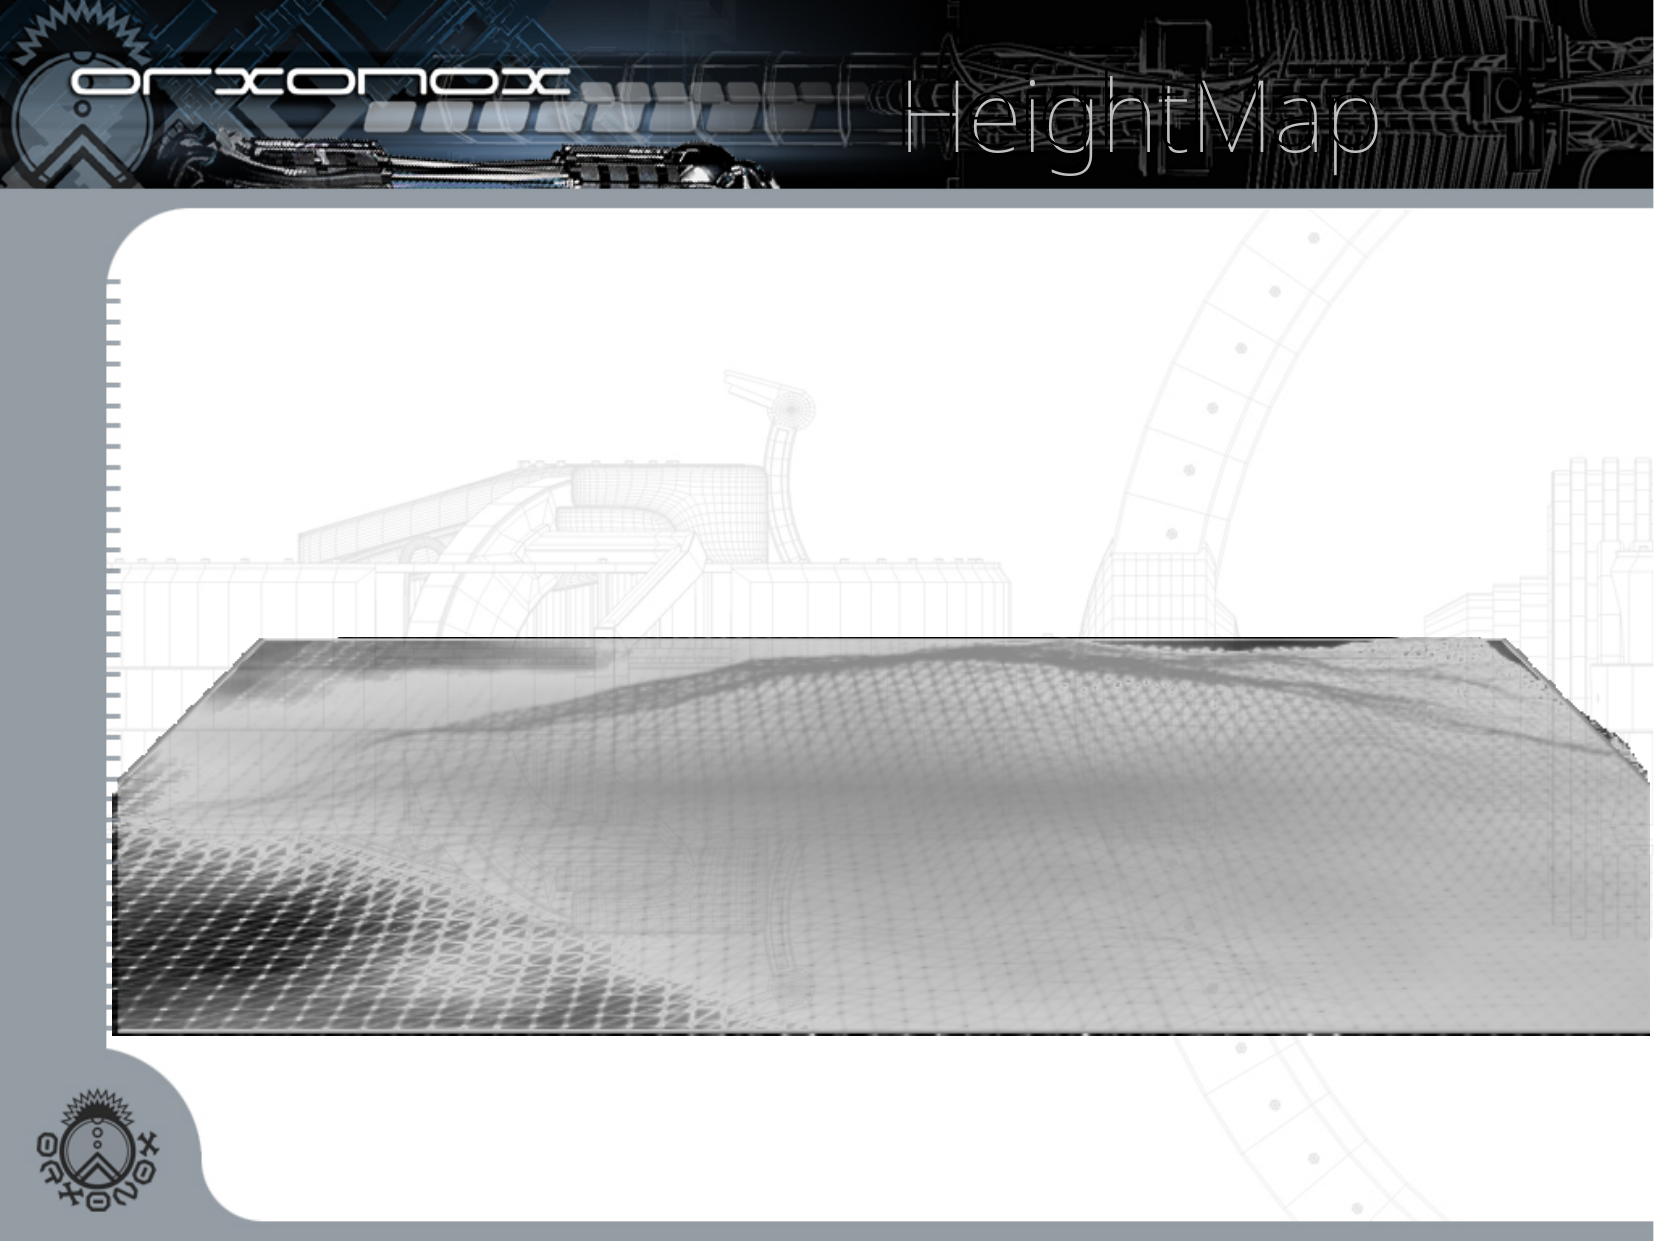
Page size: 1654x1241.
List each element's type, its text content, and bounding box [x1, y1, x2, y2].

text_box HeightMap [842, 32, 1575, 156]
picture [0, 0, 1654, 1241]
